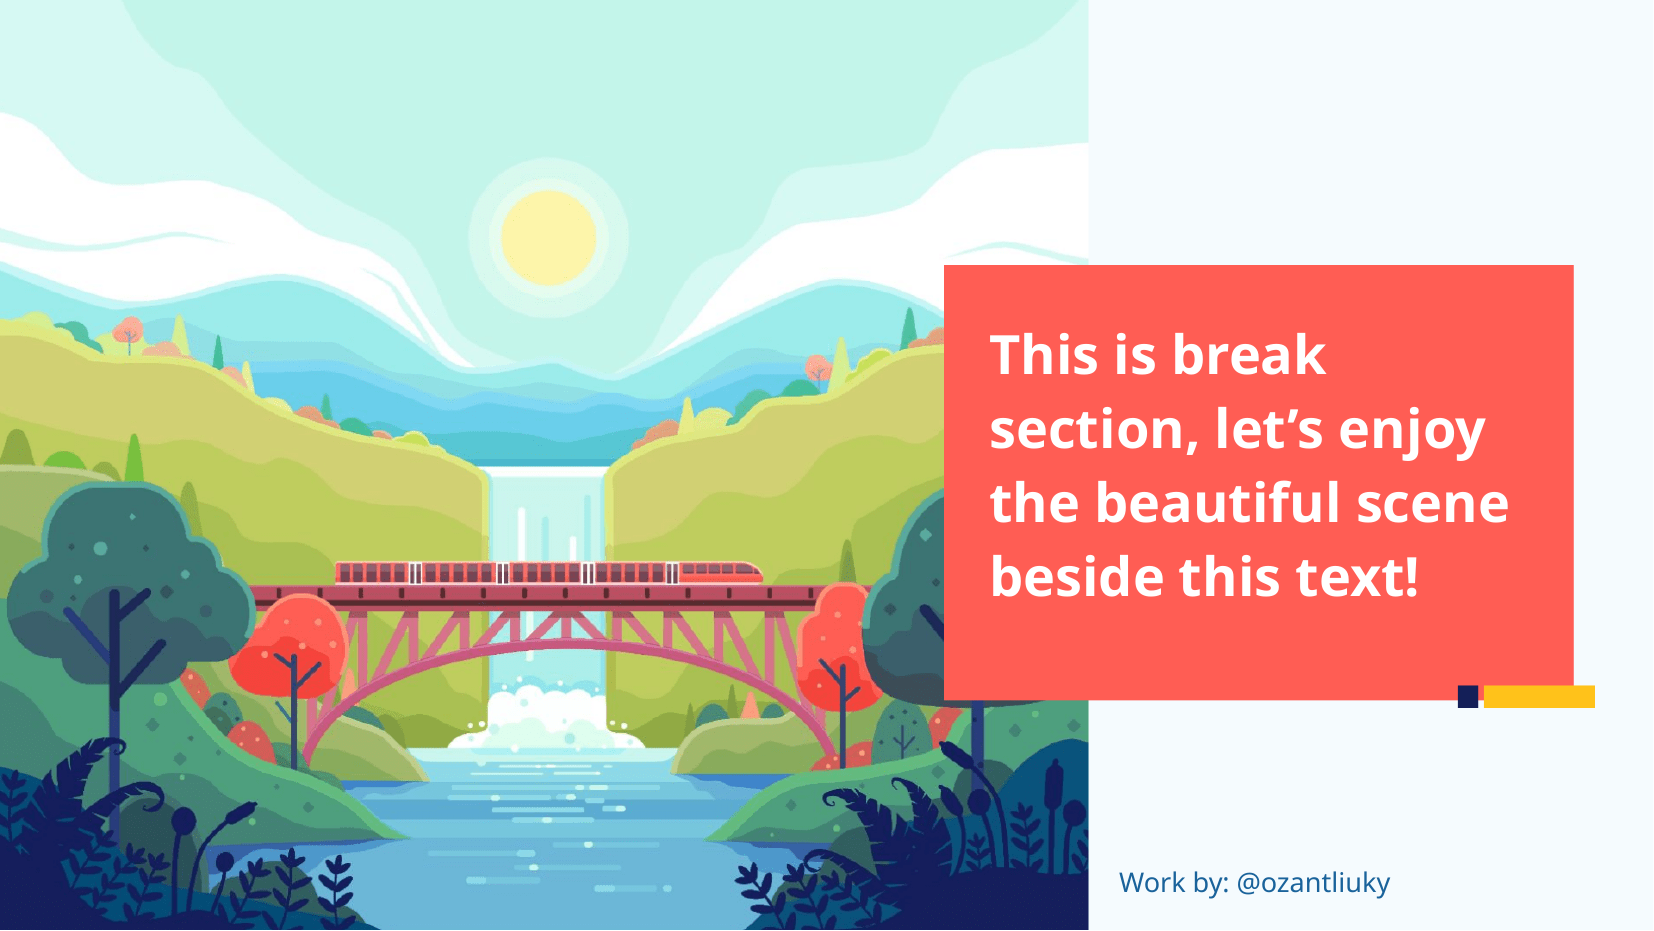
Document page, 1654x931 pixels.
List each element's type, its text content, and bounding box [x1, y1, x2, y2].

picture [0, 0, 1654, 930]
text_box This is break section, let’s enjoy the beautiful scene beside this text! [974, 309, 1565, 707]
